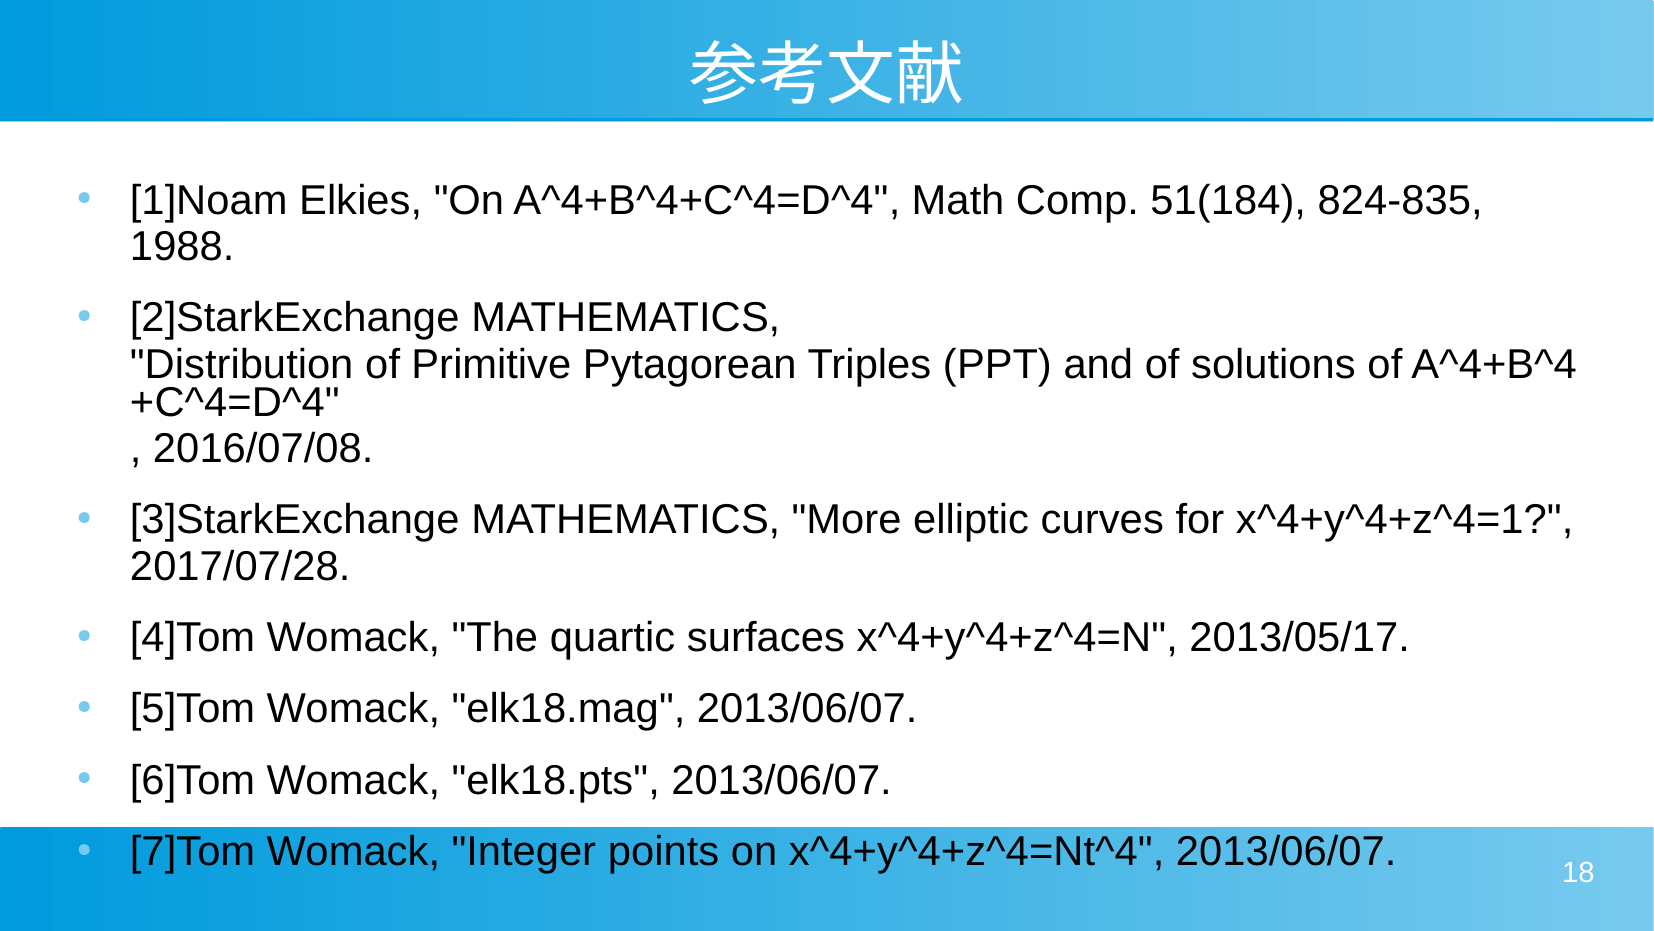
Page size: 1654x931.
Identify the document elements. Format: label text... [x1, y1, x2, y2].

list [1]Noam Elkies, "On A^4+B^4+C^4=D^4", Math Comp. 51(184), 824-835, 1988. [2]StarkExchange MATHEMATICS, "Distribution of Primitive Pytagorean Triples (PPT) and of solutions of A^4+B^4+C^4=D^4", 2016/07/08. [3]StarkExchange MATHEMATICS, "More elliptic curves for x^4+y^4+z^4=1?", 2017/07/28. [4]Tom Womack, "The quartic surfaces x^4+y^4+z^4=N", 2013/05/17. [5]Tom Womack, "elk18.mag", 2013/06/07. [6]Tom Womack, "elk18.pts", 2013/06/07. [7]Tom Womack, "Integer points on x^4+y^4+z^4=Nt^4", 2013/06/07. [59, 137, 1595, 798]
title 参考文献 [59, 29, 1595, 108]
